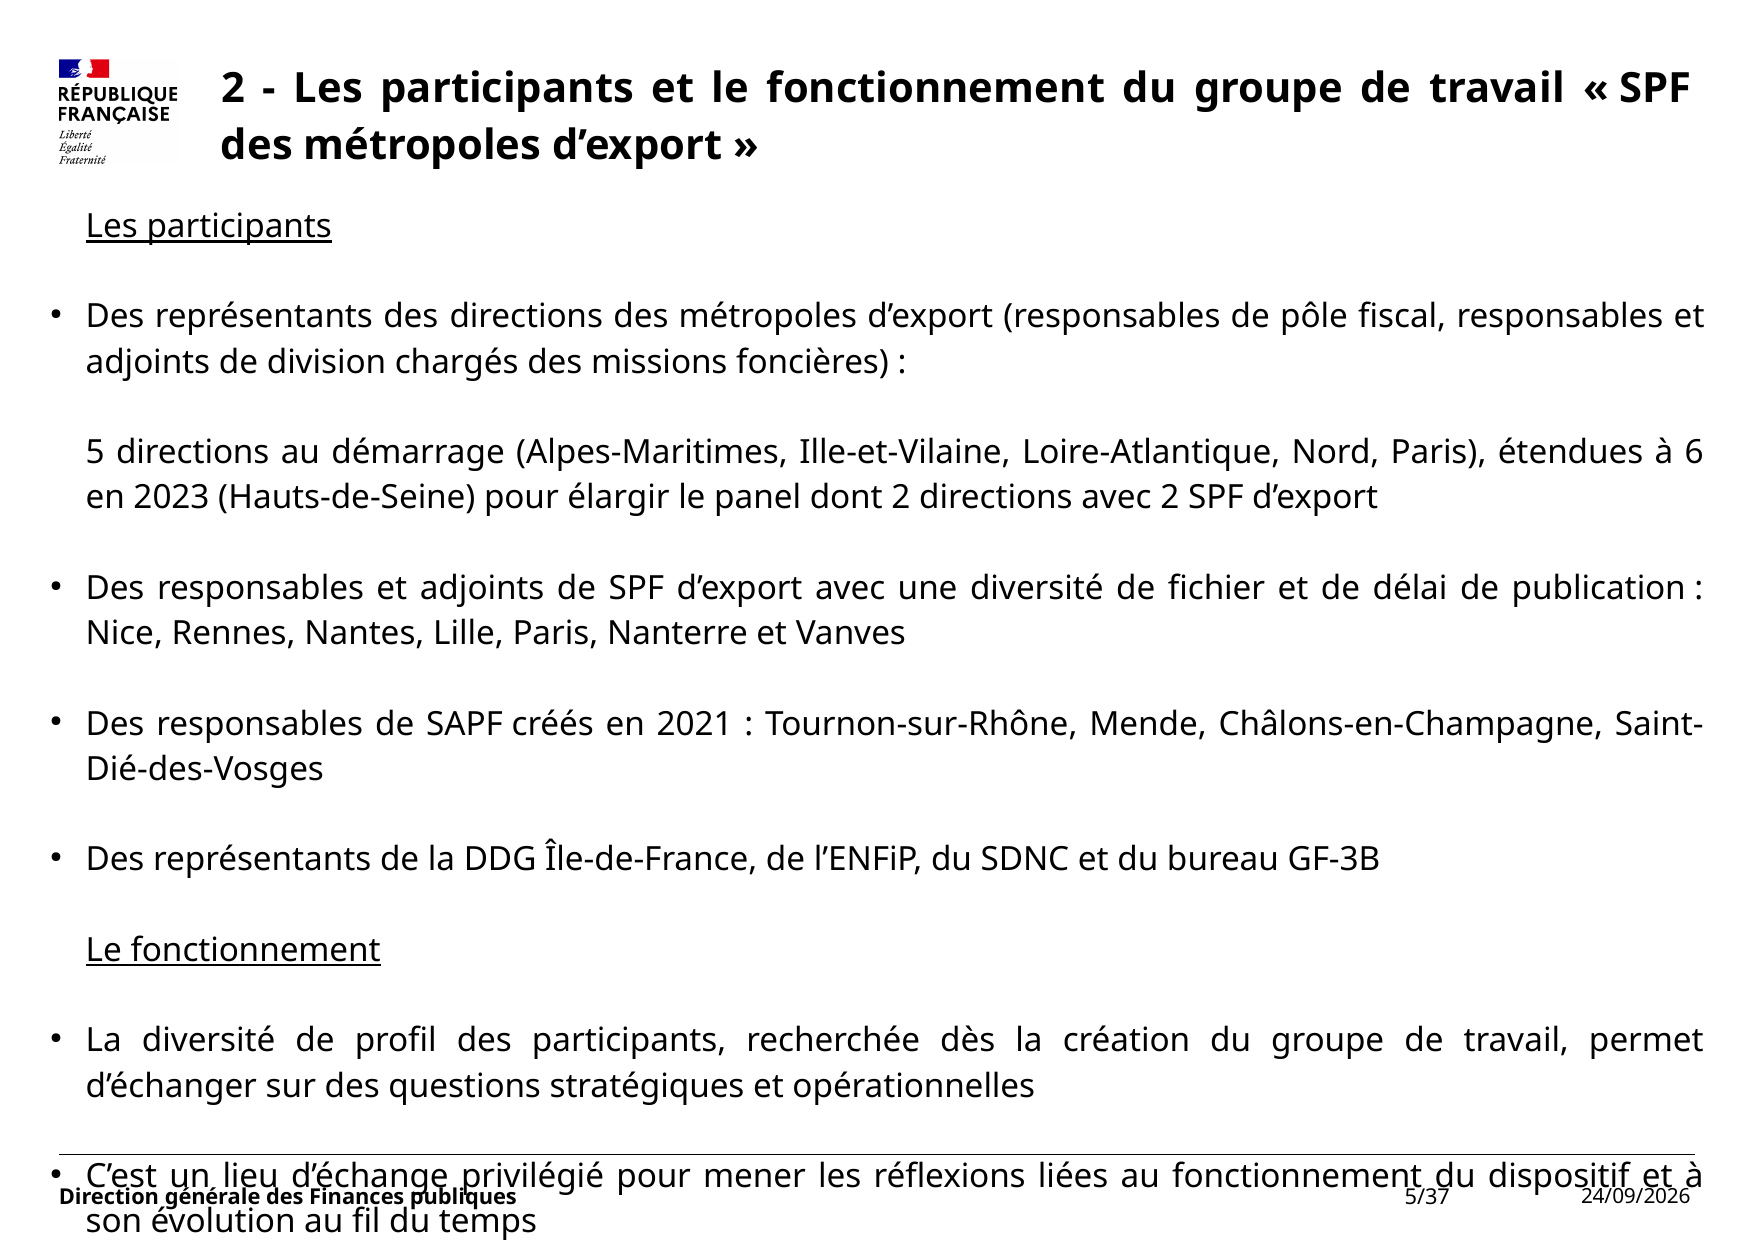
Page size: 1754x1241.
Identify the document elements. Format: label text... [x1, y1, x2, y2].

text_box Les participants Des représentants des directions des métropoles d’export (responsables de pôle fiscal, responsables et adjoints de division chargés des missions foncières) : 5 directions au démarrage (Alpes-Maritimes, Ille-et-Vilaine, Loire-Atlantique, Nord, Paris), étendues à 6 en 2023 (Hauts-de-Seine) pour élargir le panel dont 2 directions avec 2 SPF d’export Des responsables et adjoints de SPF d’export avec une diversité de fichier et de délai de publication : Nice, Rennes, Nantes, Lille, Paris, Nanterre et Vanves Des responsables de SAPF créés en 2021 : Tournon-sur-Rhône, Mende, Châlons-en-Champagne, Saint-Dié-des-Vosges Des représentants de la DDG Île-de-France, de l’ENFiP, du SDNC et du bureau GF-3B Le fonctionnement La diversité de profil des participants, recherchée dès la création du groupe de travail, permet d’échanger sur des questions stratégiques et opérationnelles C’est un lieu d’échange privilégié pour mener les réflexions liées au fonctionnement du dispositif et à son évolution au fil du temps [50, 202, 1707, 1140]
picture [59, 59, 170, 164]
text_box 2 - Les participants et le fonctionnement du groupe de travail « SPF des métropoles d’export » [170, 50, 1707, 167]
